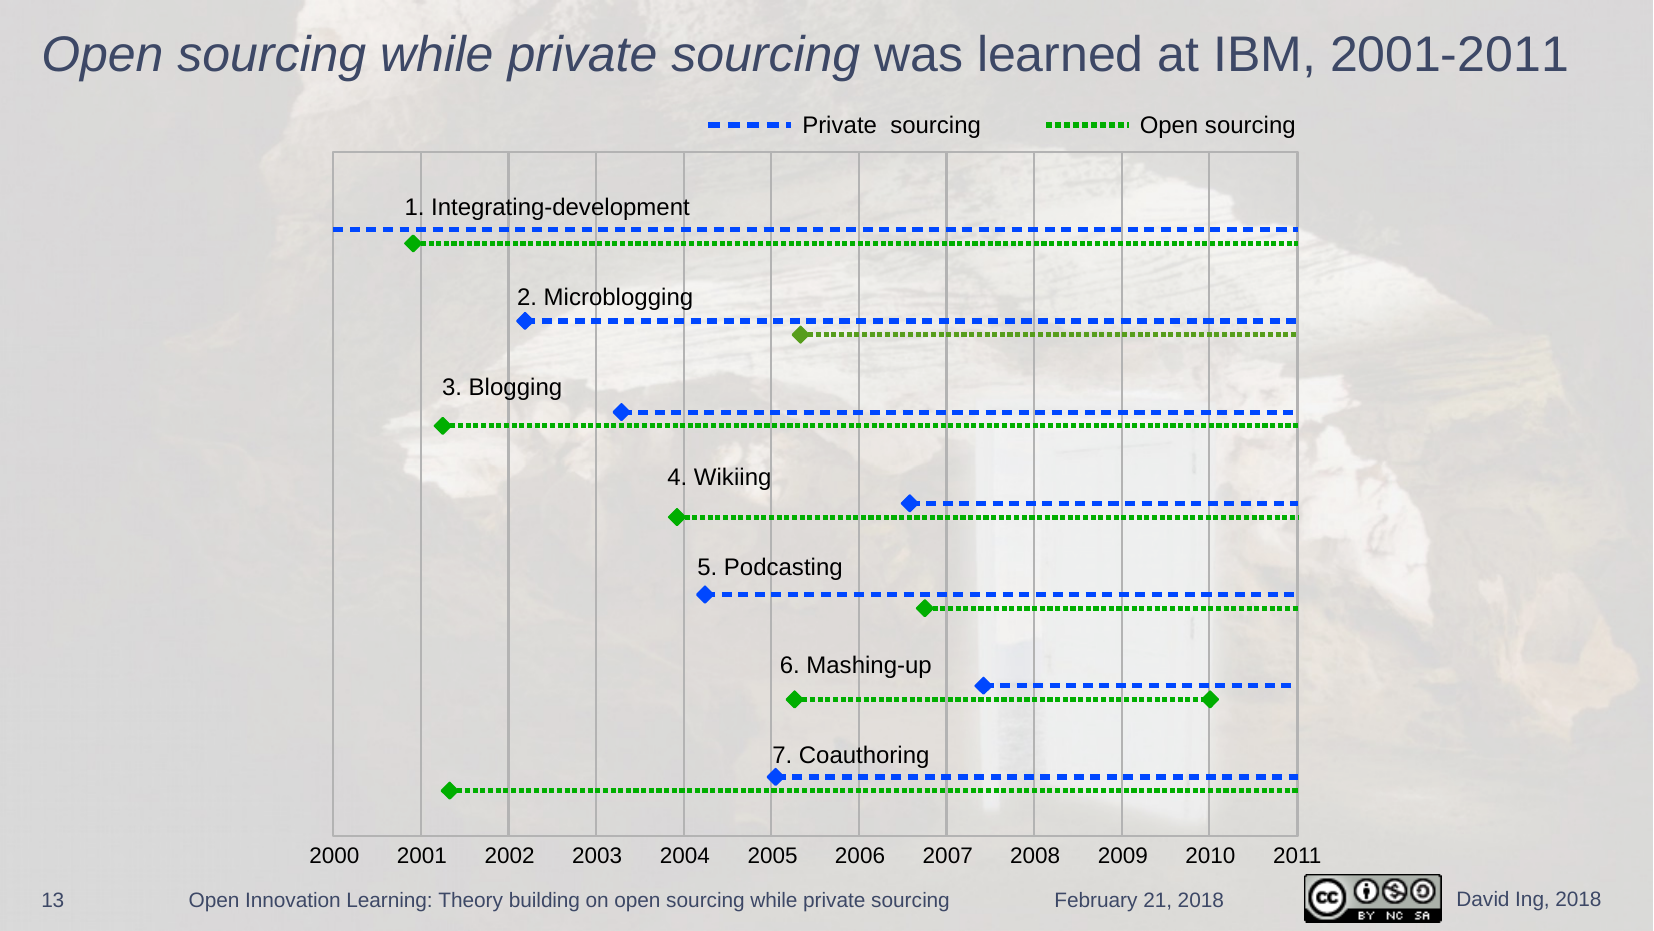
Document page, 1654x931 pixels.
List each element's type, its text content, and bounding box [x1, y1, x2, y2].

title Open sourcing while private sourcing was learned at IBM, 2001-2011 [41, 30, 1613, 126]
table_cell 4. [0, 0, 1653, 931]
picture [308, 101, 1325, 870]
picture [1304, 874, 1442, 923]
